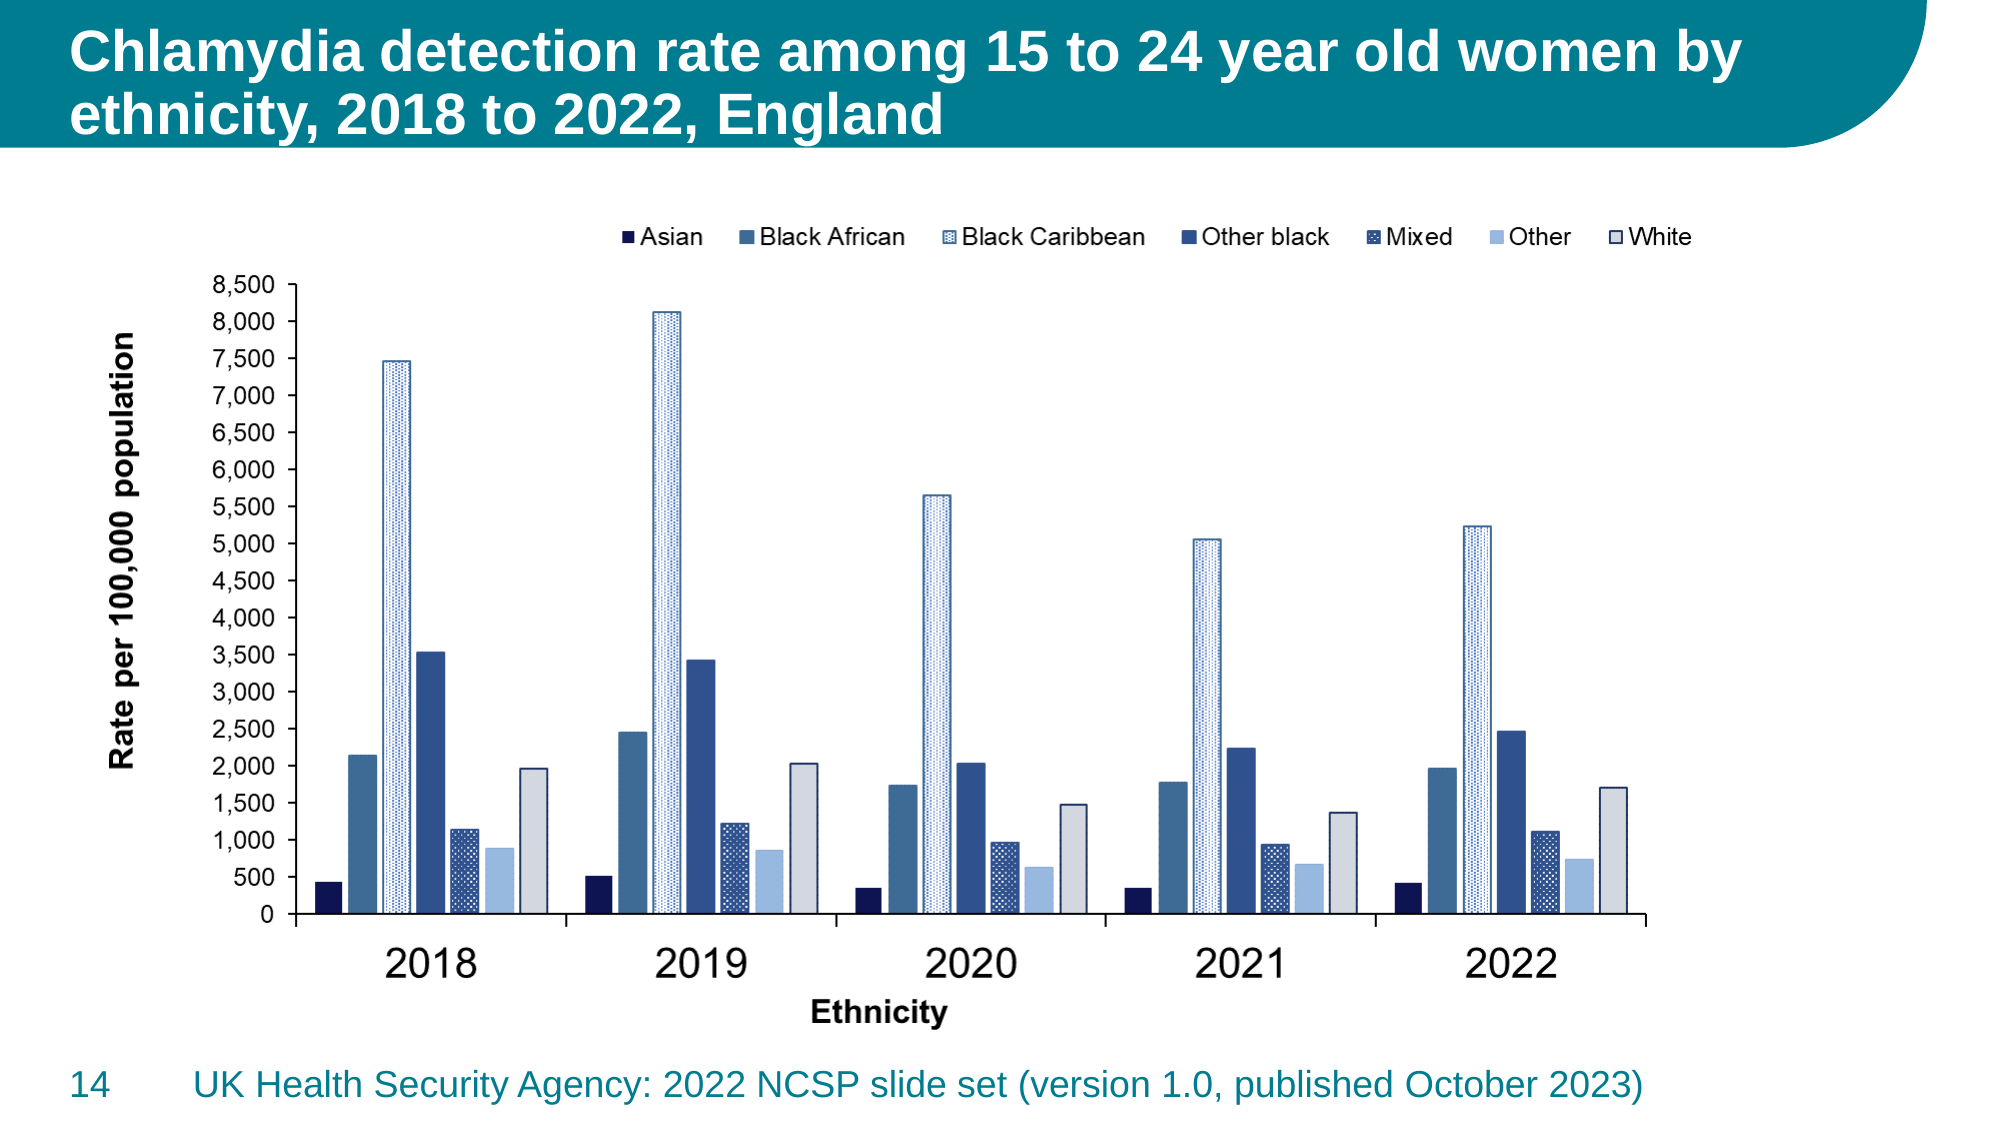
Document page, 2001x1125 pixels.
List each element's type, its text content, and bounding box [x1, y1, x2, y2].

picture [80, 160, 1723, 1054]
text_box [54, 1053, 152, 1112]
title Chlamydia detection rate among 15 to 24 year old women by ethnicity, 2018 to 2022, England [54, 13, 1780, 144]
text_box UK Health Security Agency: 2022 NCSP slide set (version 1.0, published October 2023) [177, 1053, 1820, 1113]
